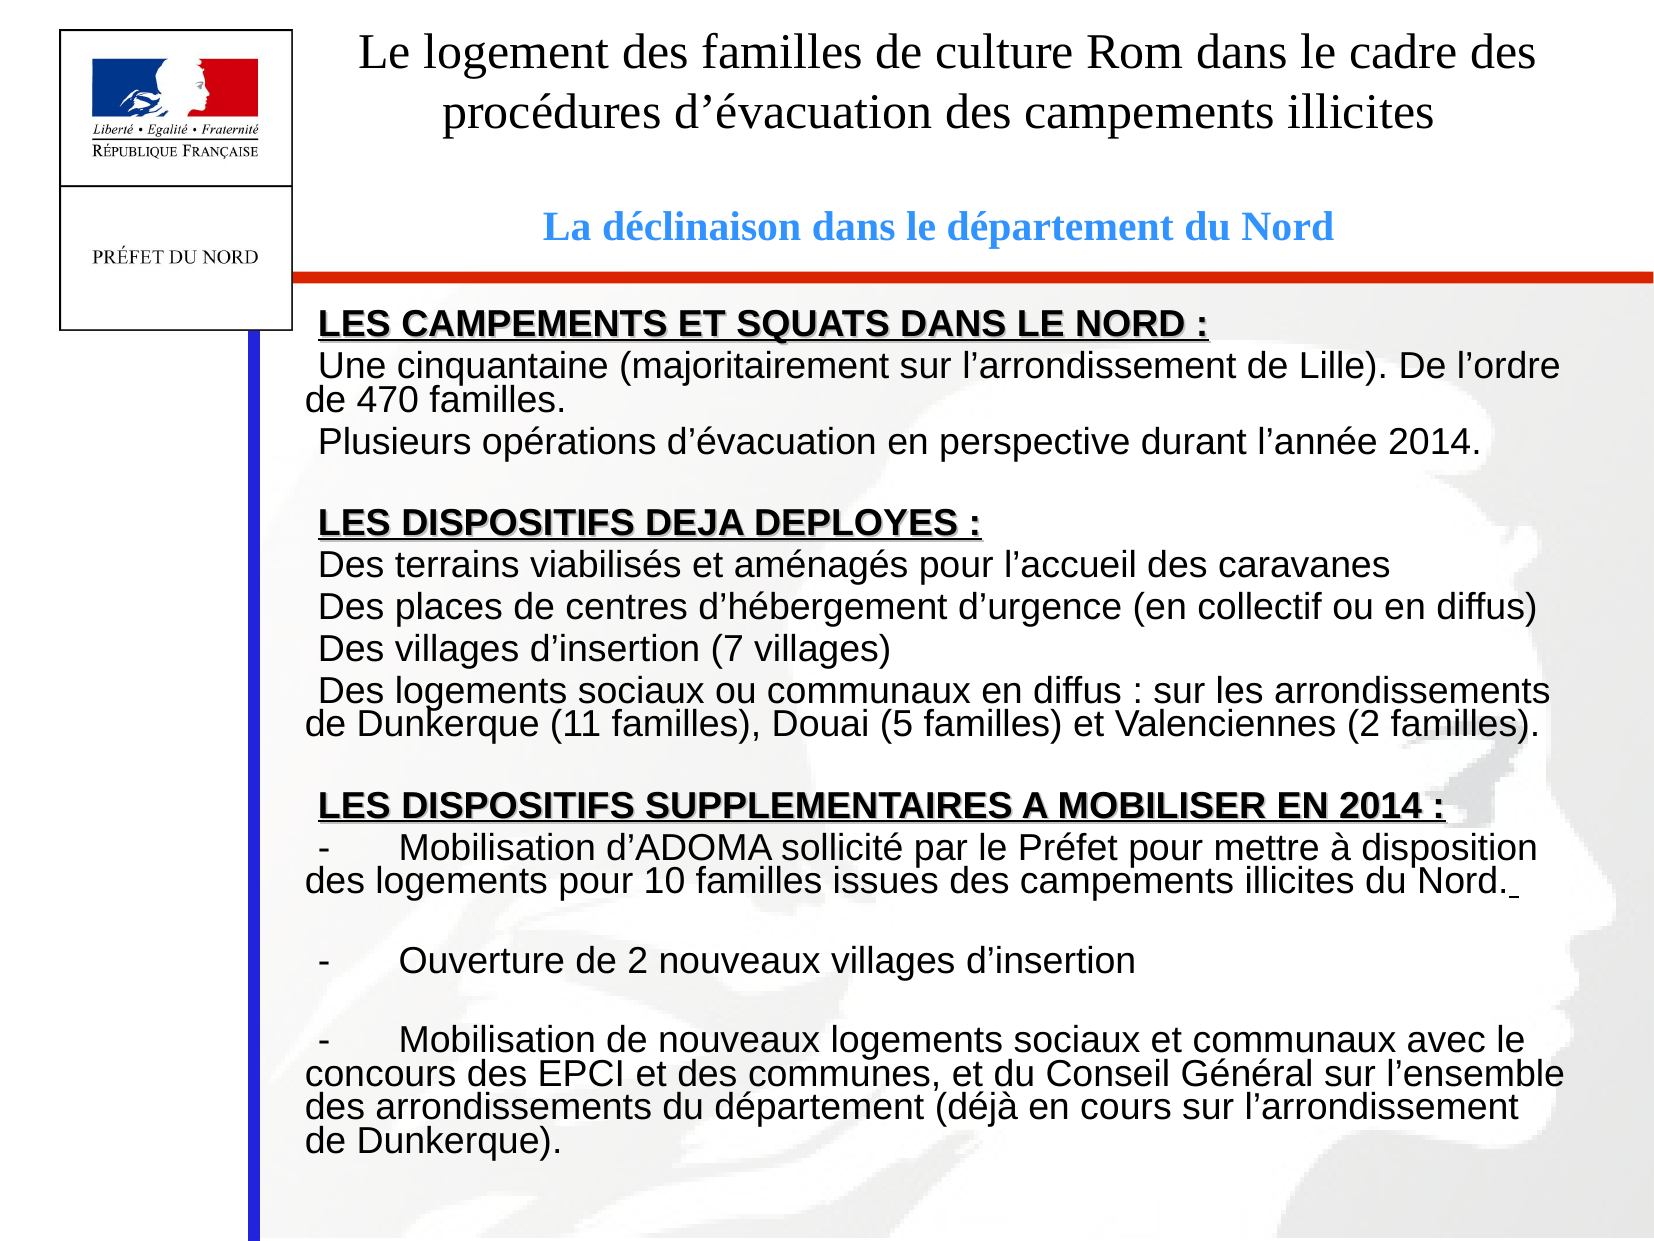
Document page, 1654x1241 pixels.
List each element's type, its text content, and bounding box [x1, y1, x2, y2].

picture [59, 29, 1654, 1238]
text_box [293, 271, 1654, 284]
title Le logement des familles de culture Rom dans le cadre des procédures d’évacuation des campements illicites La déclinaison dans le département du Nord [307, 11, 1571, 257]
text_box [248, 331, 260, 1241]
subtitle LES CAMPEMENTS ET SQUATS DANS LE NORD : Une cinquantaine (majoritairement sur l’arrondissement de Lille). De l’ordre de 470 familles. Plusieurs opérations d’évacuation en perspective durant l’année 2014. LES DISPOSITIFS DEJA DEPLOYES : Des terrains viabilisés et aménagés pour l’accueil des caravanes Des places de centres d’hébergement d’urgence (en collectif ou en diffus) Des villages d’insertion (7 villages) Des logements sociaux ou communaux en diffus : sur les arrondissements de Dunkerque (11 familles), Douai (5 familles) et Valenciennes (2 familles). LES DISPOSITIFS SUPPLEMENTAIRES A MOBILISER EN 2014 : - Mobilisation d’ADOMA sollicité par le Préfet pour mettre à disposition des logements pour 10 familles issues des campements illicites du Nord. - Ouverture de 2 nouveaux villages d’insertion - Mobilisation de nouveaux logements sociaux et communaux avec le concours des EPCI et des communes, et du Conseil Général sur l’ensemble des arrondissements du département (déjà en cours sur l’arrondissement de Dunkerque). [304, 303, 1571, 1207]
